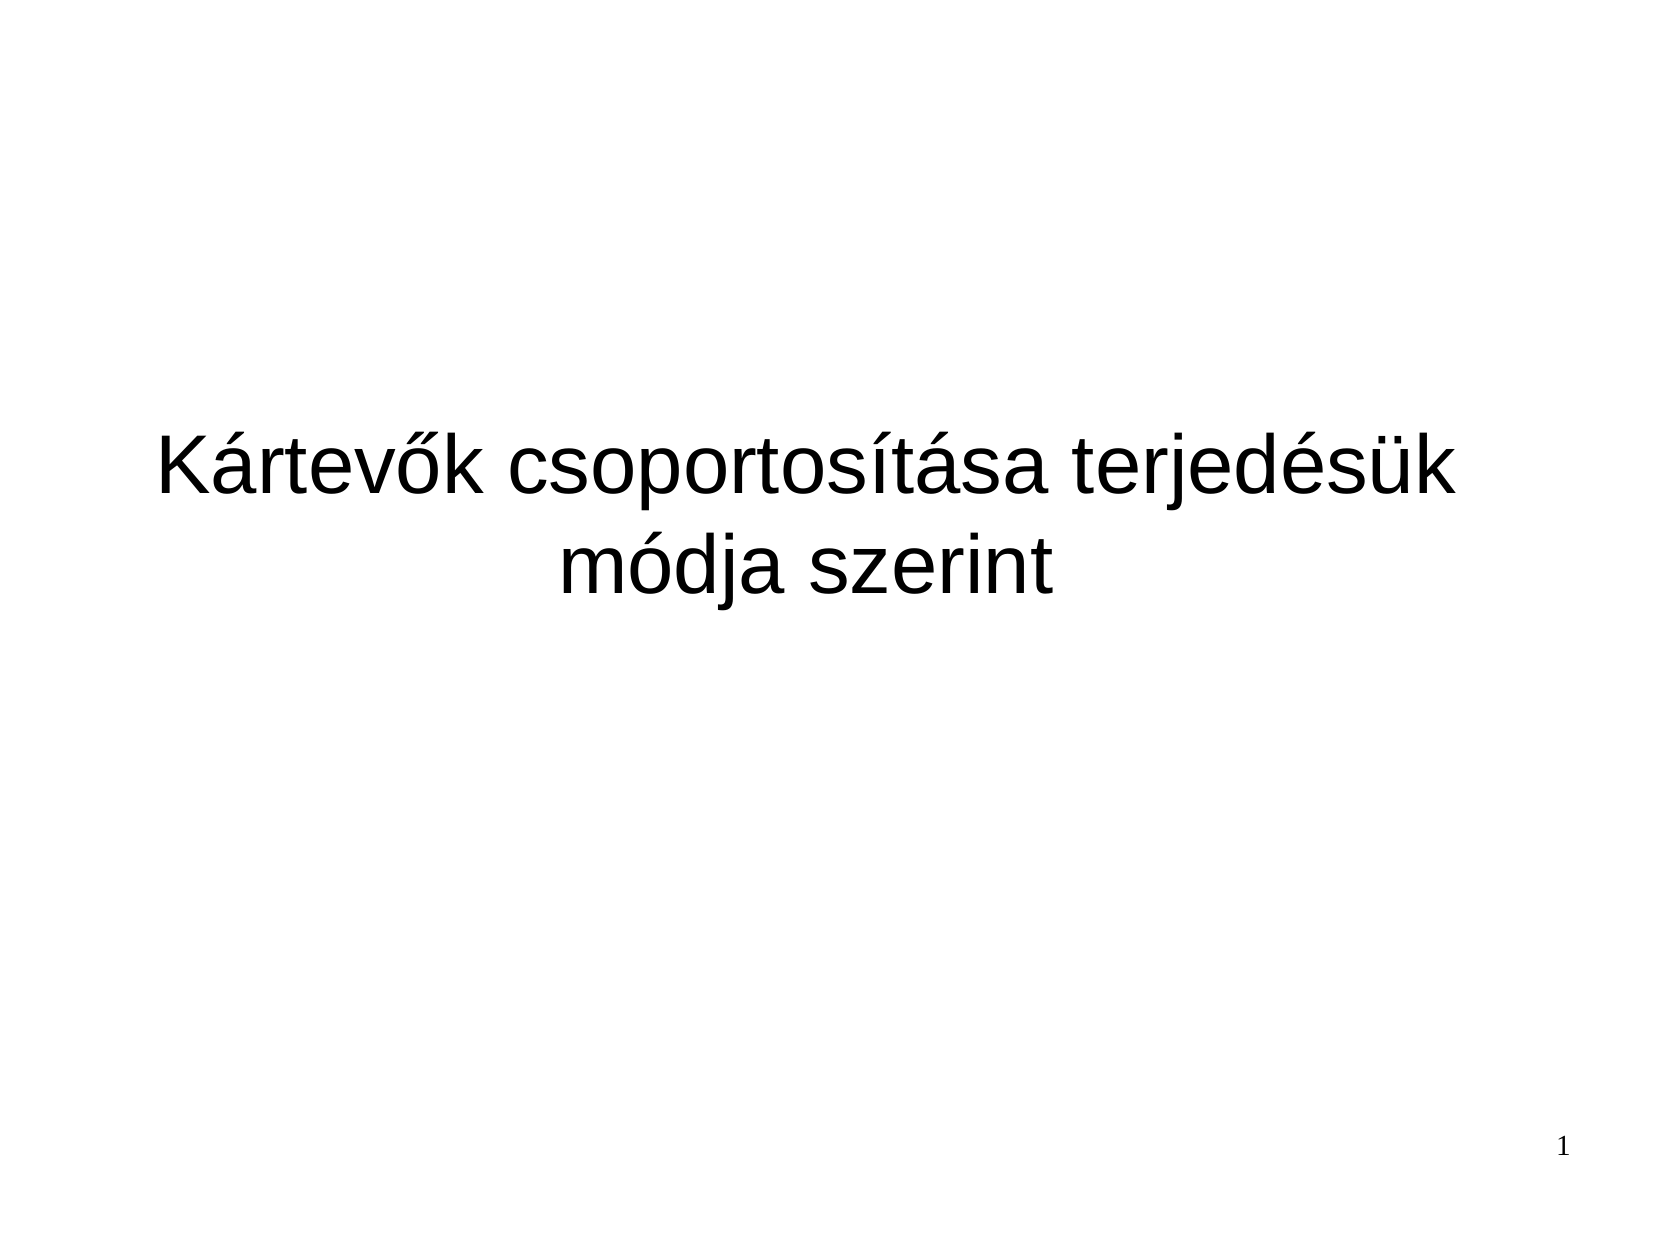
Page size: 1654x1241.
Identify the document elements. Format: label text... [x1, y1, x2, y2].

title Kártevők csoportosítása terjedésük módja szerint [103, 406, 1509, 614]
